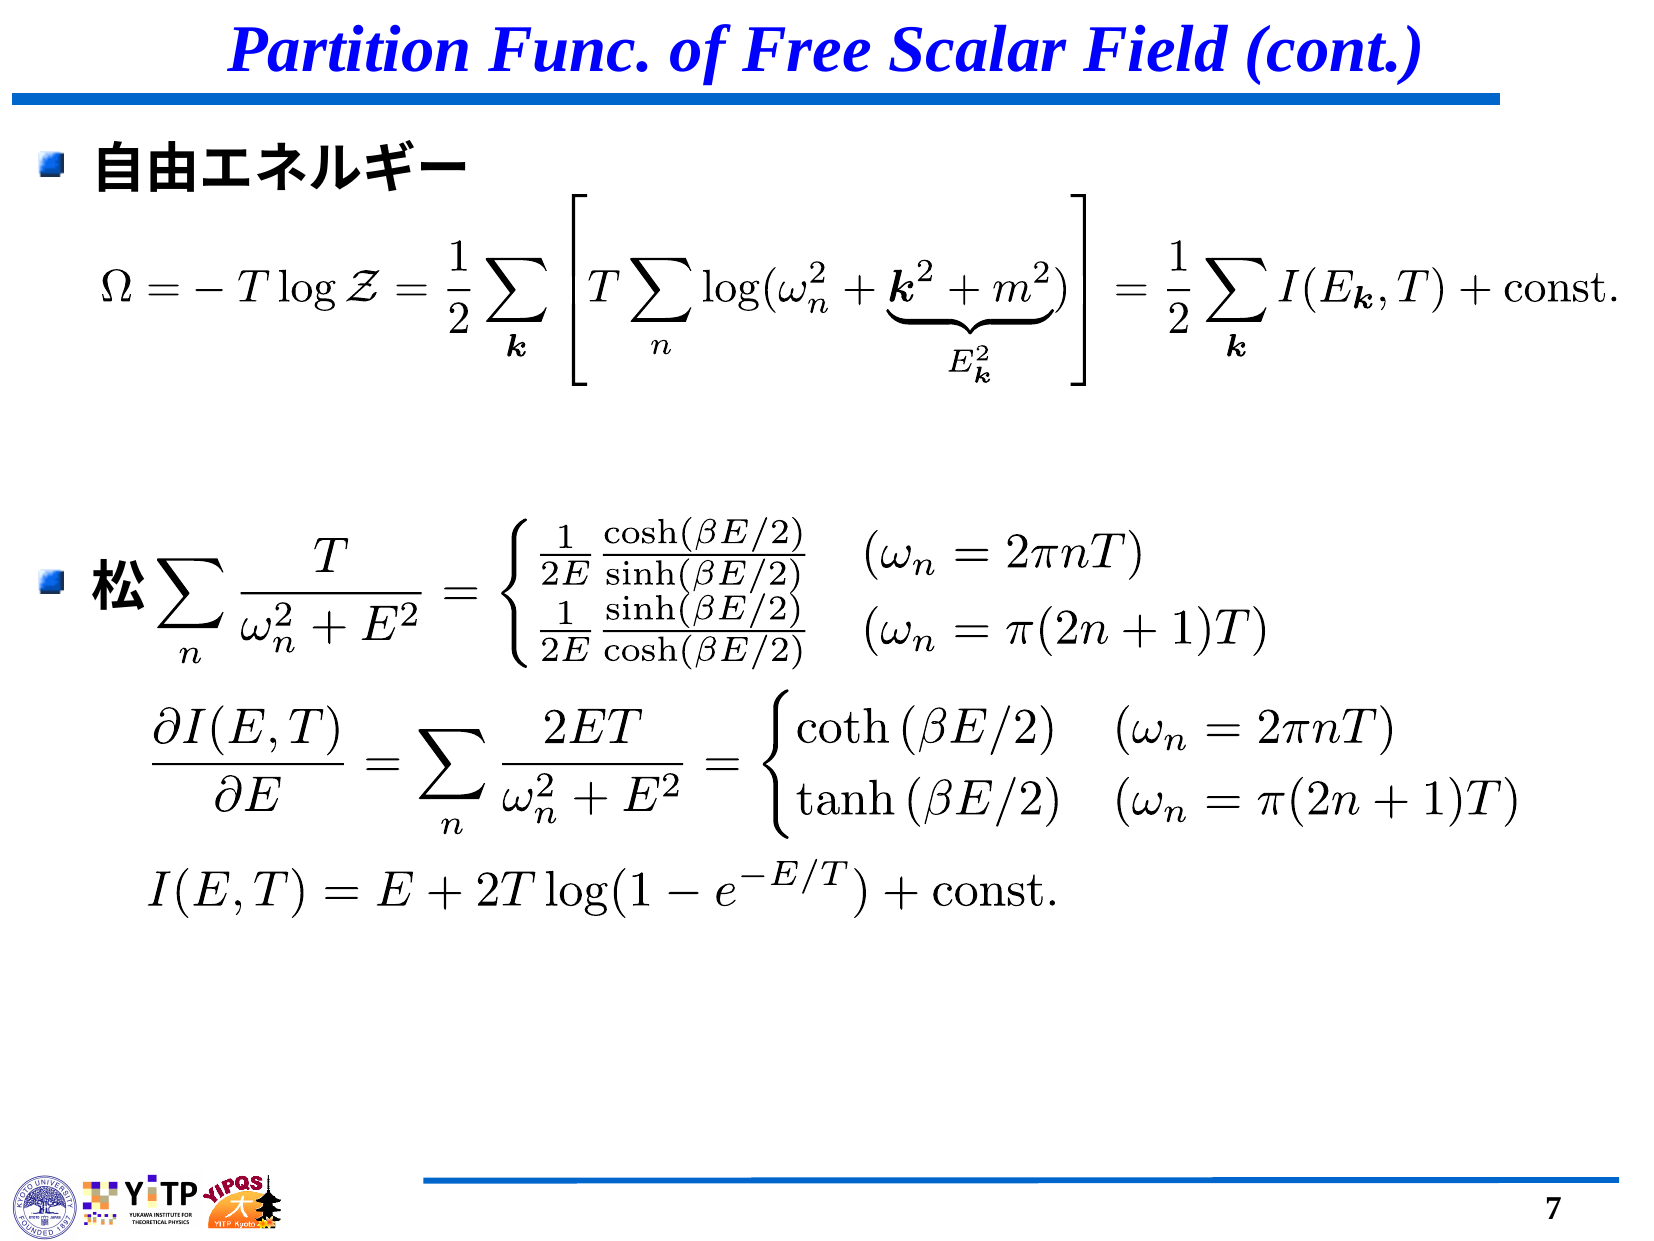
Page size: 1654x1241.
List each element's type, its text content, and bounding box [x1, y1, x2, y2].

title Partition Func. of Free Scalar Field (cont.) [0, 0, 1654, 99]
picture [11, 1170, 281, 1241]
text_box [145, 516, 1522, 919]
list 自由エネルギー 松原和(Matsubara Frequency summation) [20, 124, 1621, 1137]
